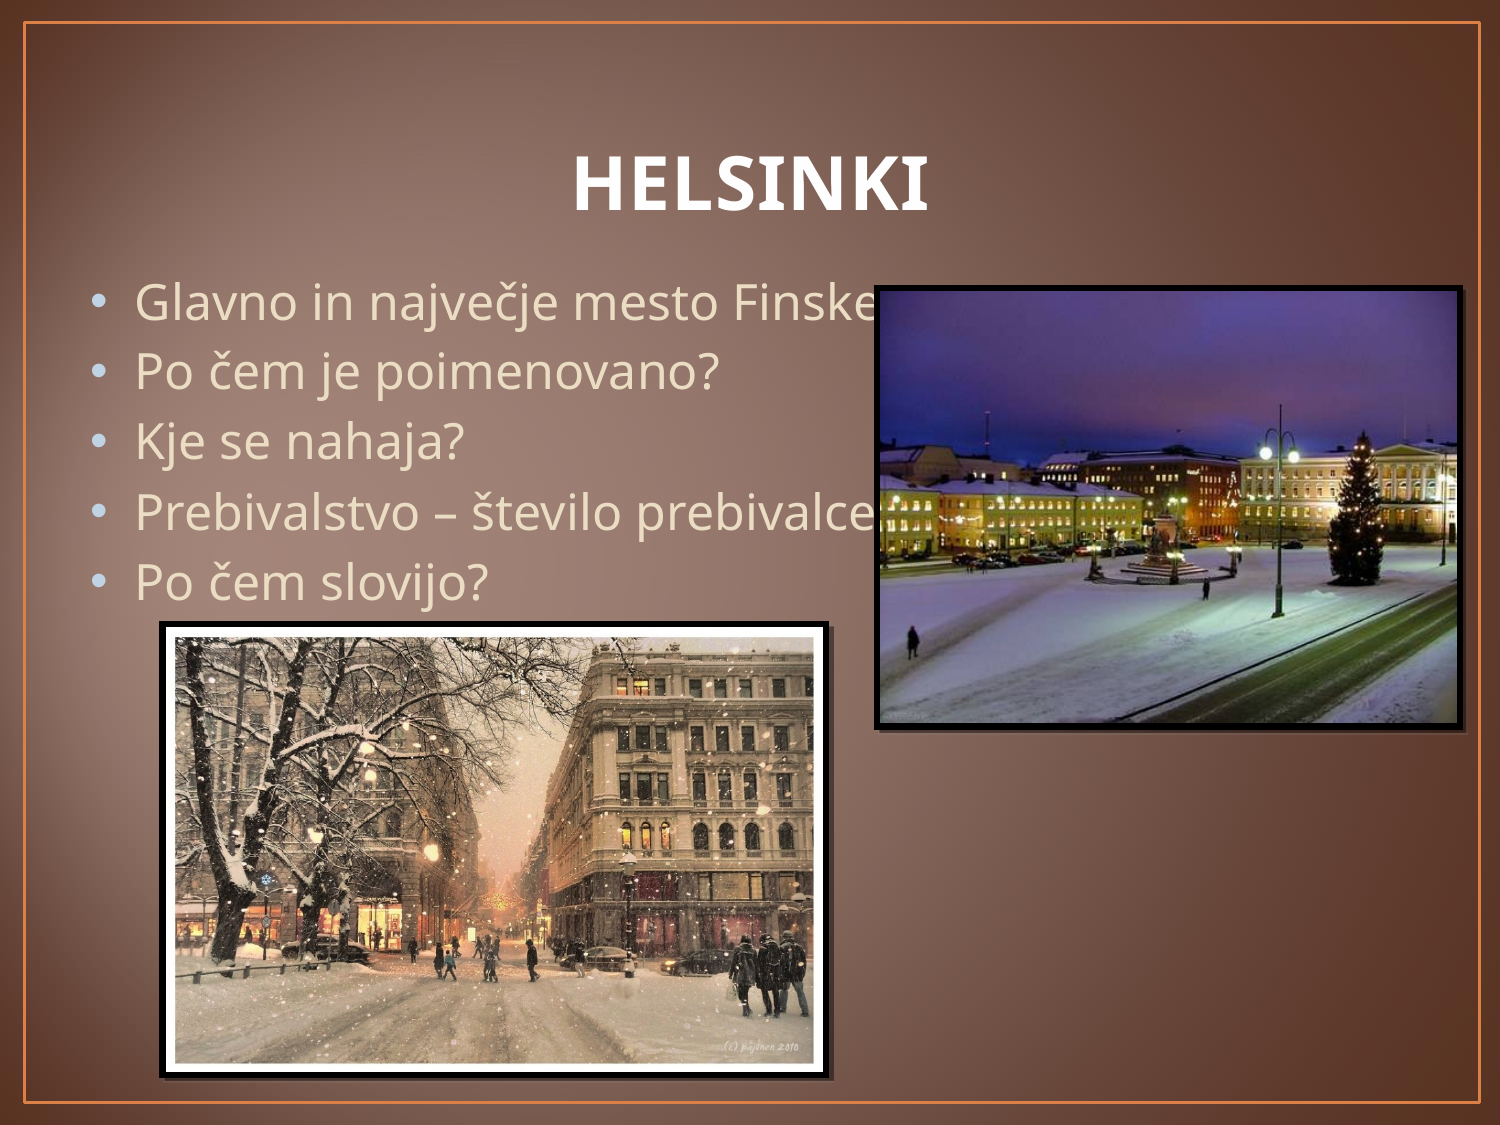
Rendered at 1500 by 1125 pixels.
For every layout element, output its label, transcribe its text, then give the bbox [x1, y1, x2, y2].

list Glavno in največje mesto Finske, Po čem je poimenovano? Kje se nahaja? Prebivalstvo – število prebivalcev Po čem slovijo? [75, 262, 1425, 1005]
title HELSINKI [75, 45, 1425, 233]
picture [0, 0, 1500, 1125]
